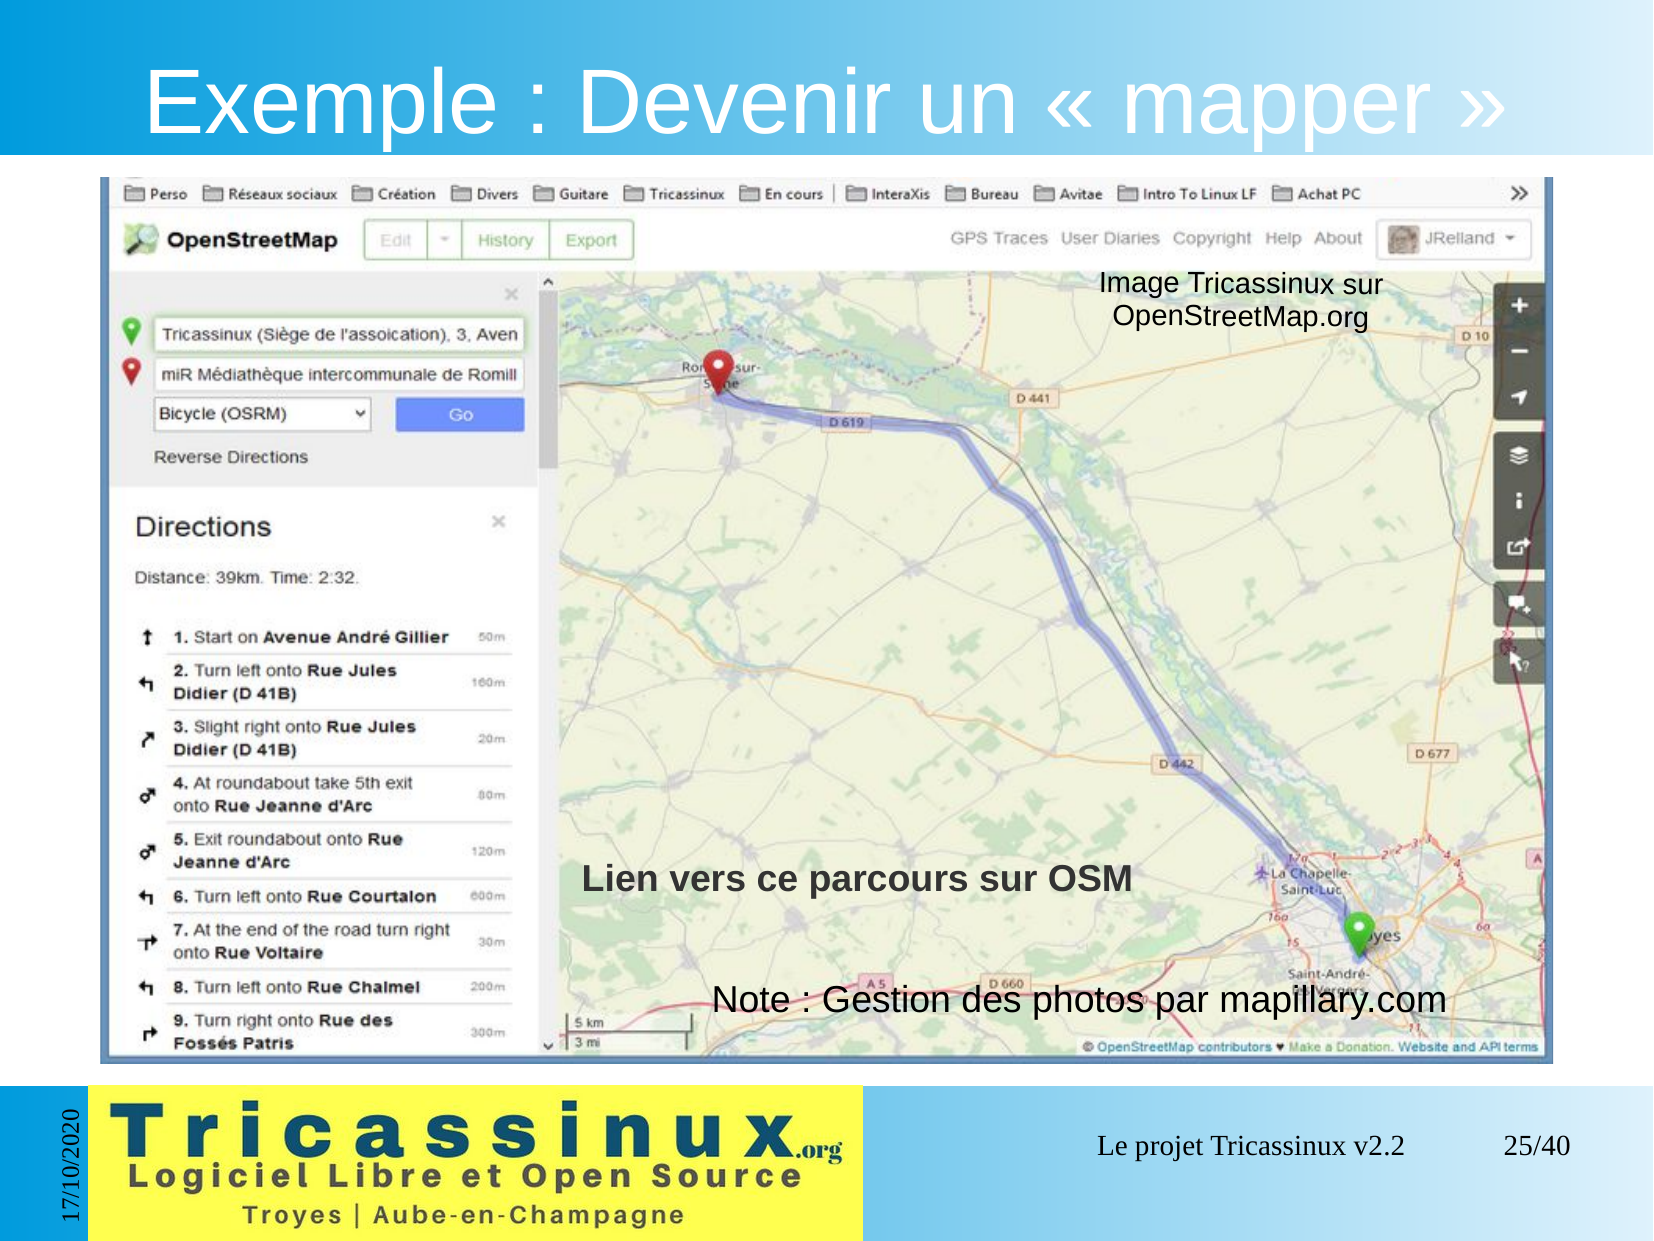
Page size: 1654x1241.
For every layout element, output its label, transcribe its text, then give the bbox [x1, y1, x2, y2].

text_box Image Tricassinux sur OpenStreetMap.org [1015, 257, 1467, 345]
picture [89, 1085, 863, 1241]
picture [100, 177, 1554, 1064]
title Exemple : Devenir un « mapper » [82, 49, 1571, 155]
text_box Note : Gestion des photos par mapillary.com [696, 970, 1501, 1028]
text_box Lien vers ce parcours sur OSM [566, 850, 1406, 908]
